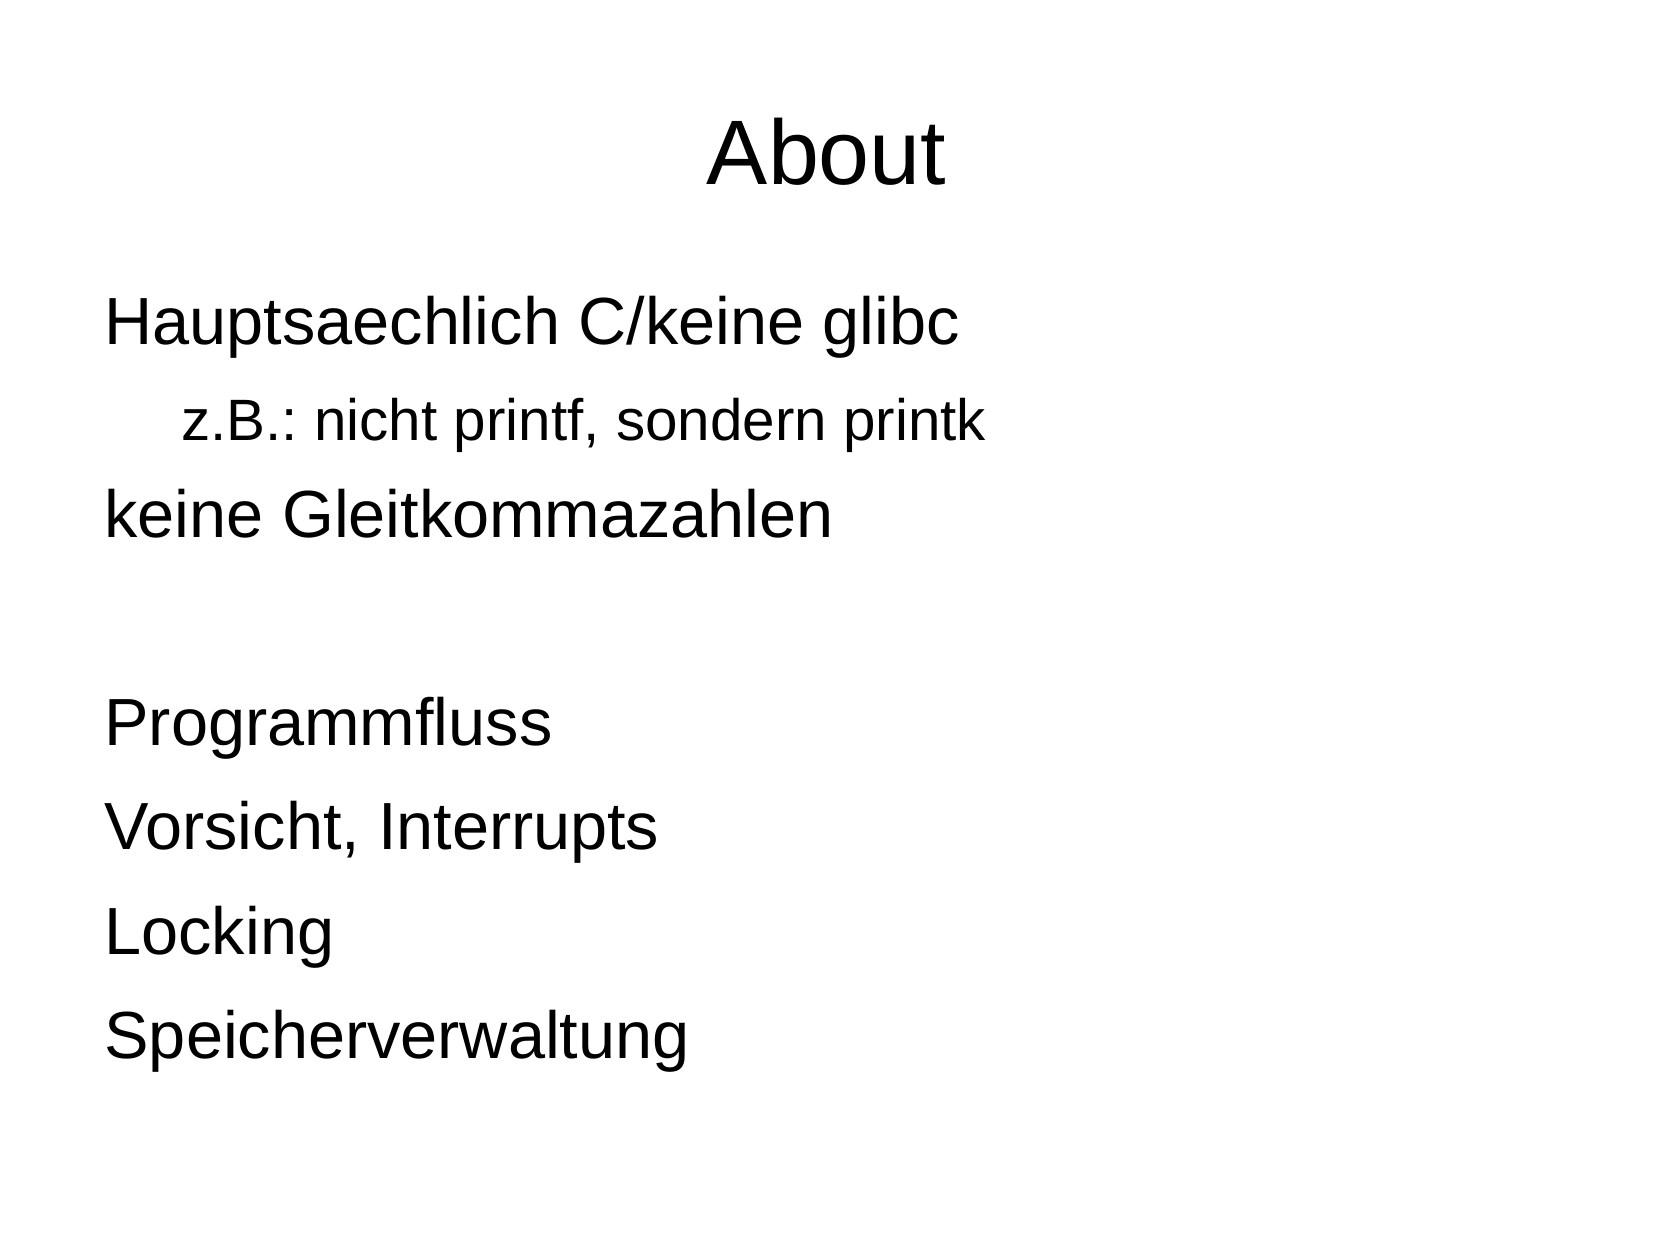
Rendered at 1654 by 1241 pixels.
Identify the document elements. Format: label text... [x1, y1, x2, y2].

title About [82, 49, 1571, 257]
list Hauptsaechlich C/keine glibc z.B.: nicht printf, sondern printk keine Gleitkommazahlen Programmfluss Vorsicht, Interrupts Locking Speicherverwaltung [86, 283, 1576, 1139]
